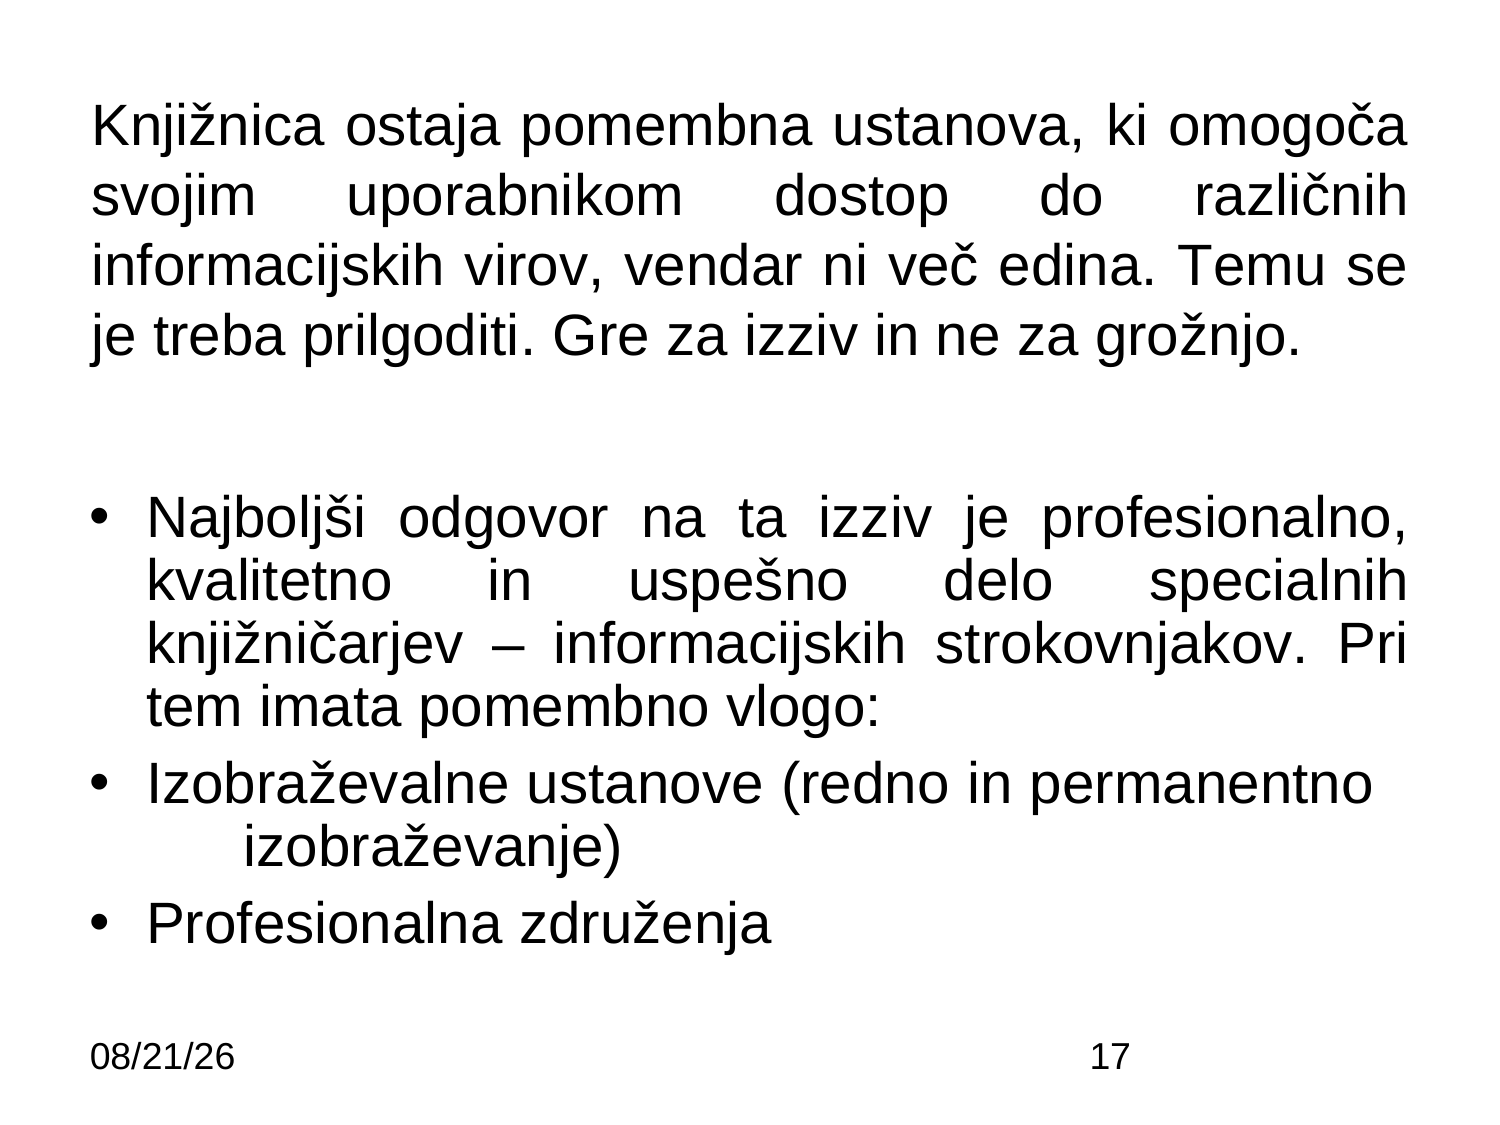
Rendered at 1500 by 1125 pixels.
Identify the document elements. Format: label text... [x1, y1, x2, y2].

list Najboljši odgovor na ta izziv je profesionalno, kvalitetno in uspešno delo specialnih knjižničarjev – informacijskih strokovnjakov. Pri tem imata pomembno vlogo: Izobraževalne ustanove (redno in permanentno izobraževanje) Profesionalna združenja [75, 479, 1426, 1045]
title Knjižnica ostaja pomembna ustanova, ki omogoča svojim uporabnikom dostop do različnih informacijskih virov, vendar ni več edina. Temu se je treba prilgoditi. Gre za izziv in ne za grožnjo. [76, 45, 1425, 409]
